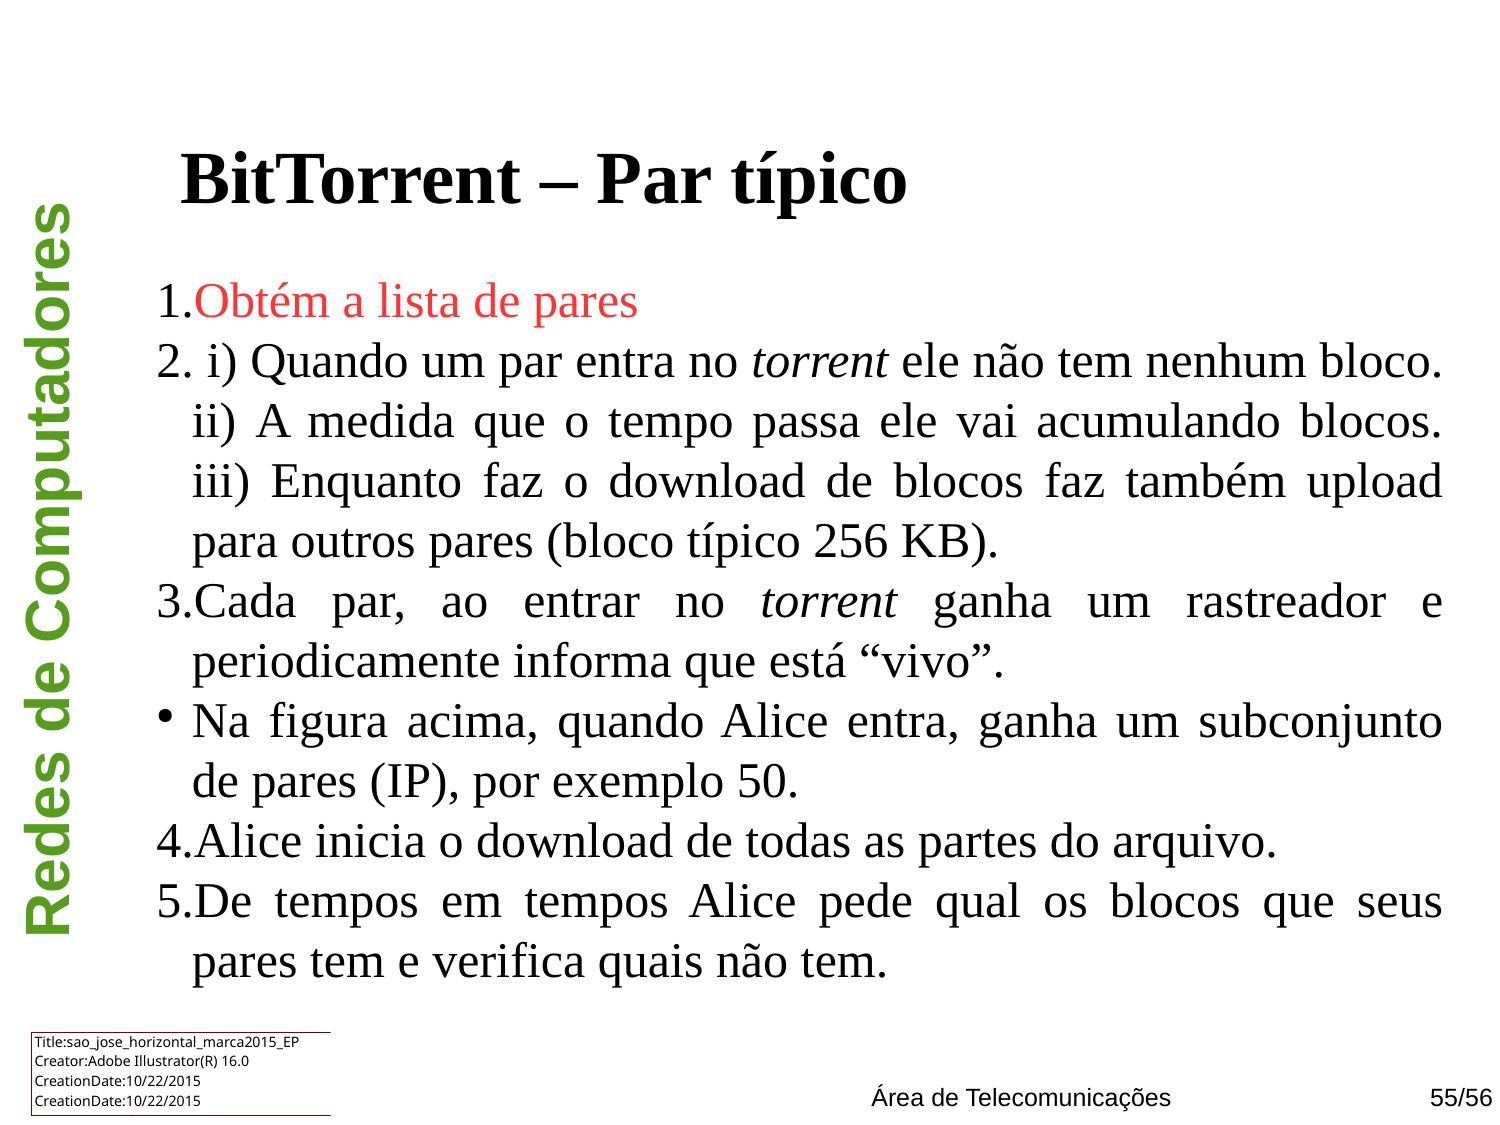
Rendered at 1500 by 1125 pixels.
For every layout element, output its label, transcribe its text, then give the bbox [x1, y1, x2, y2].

text_box Obtém a lista de pares i) Quando um par entra no torrent ele não tem nenhum bloco. ii) A medida que o tempo passa ele vai acumulando blocos. iii) Enquanto faz o download de blocos faz também upload para outros pares (bloco típico 256 KB). Cada par, ao entrar no torrent ganha um rastreador e periodicamente informa que está “vivo”. Na figura acima, quando Alice entra, ganha um subconjunto de pares (IP), por exemplo 50. Alice inicia o download de todas as partes do arquivo. De tempos em tempos Alice pede qual os blocos que seus pares tem e verifica quais não tem. [141, 259, 1459, 1083]
text_box BitTorrent – Par típico [165, 30, 1134, 315]
